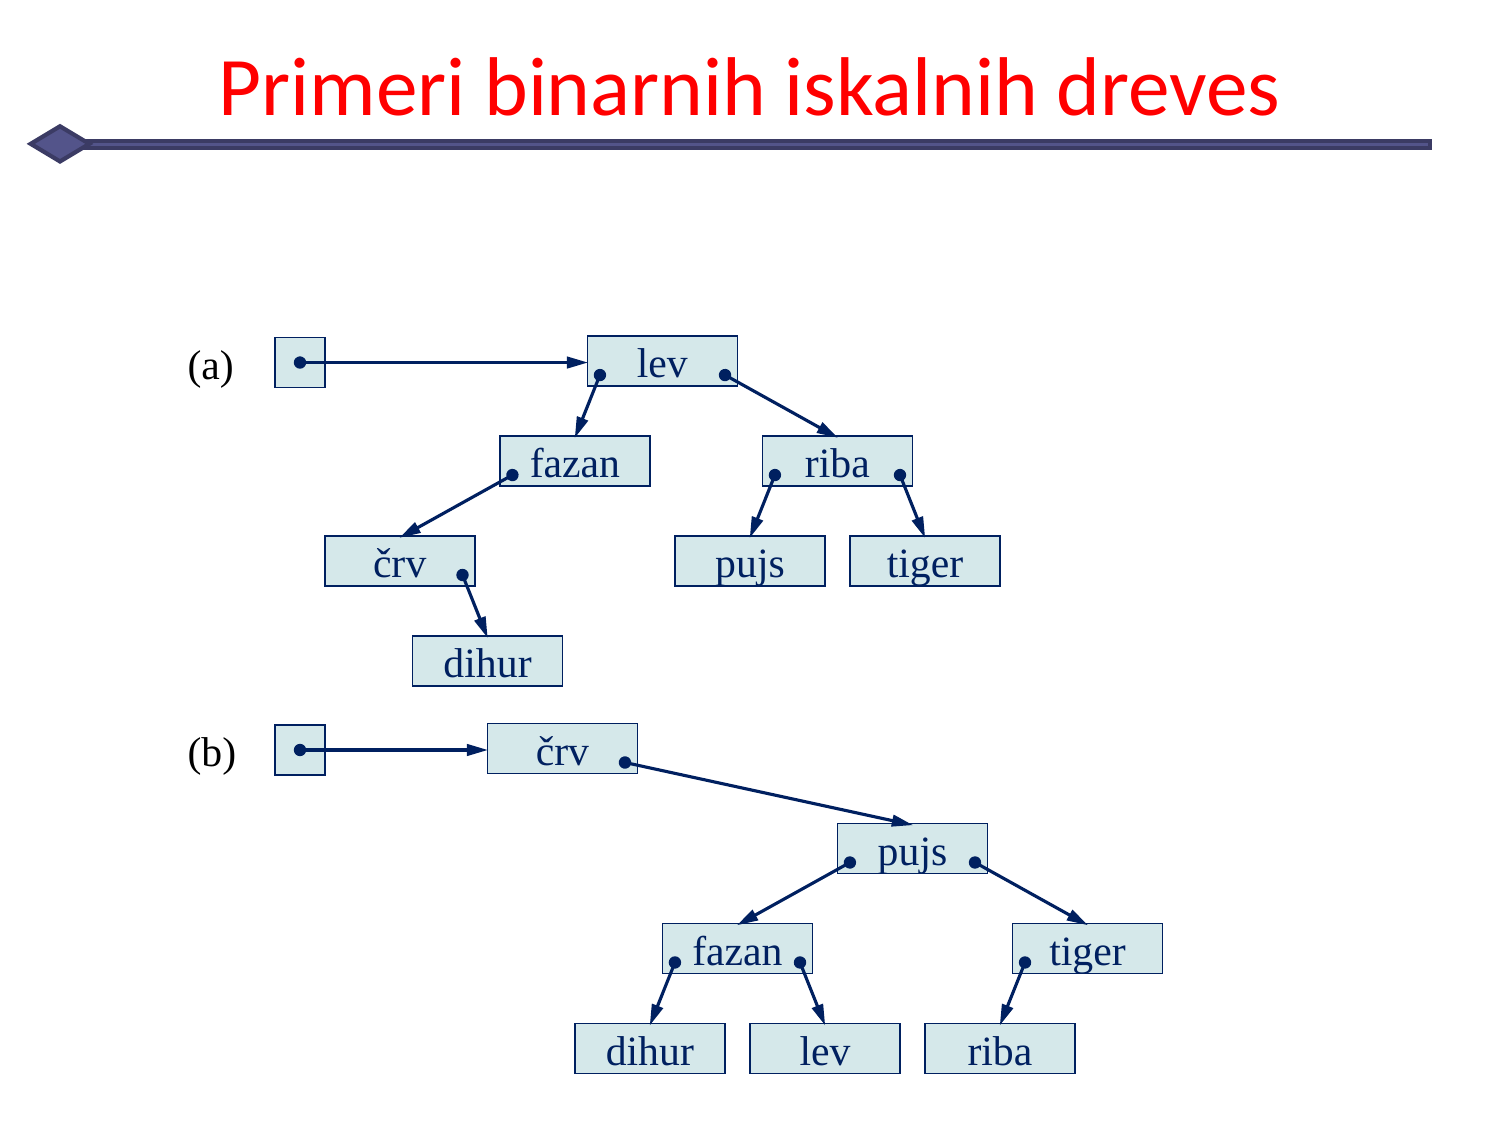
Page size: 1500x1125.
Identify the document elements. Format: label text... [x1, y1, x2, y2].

text_box (b) [187, 725, 250, 776]
text_box fazan [500, 436, 651, 487]
text_box [275, 725, 325, 775]
text_box tiger [1012, 923, 1163, 974]
text_box dihur [575, 1023, 726, 1074]
text_box črv [487, 723, 638, 774]
text_box pujs [837, 823, 988, 874]
text_box črv [324, 535, 476, 587]
text_box pujs [675, 535, 826, 587]
text_box fazan [662, 923, 813, 974]
text_box lev [750, 1023, 901, 1074]
text_box [275, 337, 325, 388]
title Primeri binarnih iskalnih dreves [75, 23, 1426, 141]
text_box riba [924, 1023, 1076, 1074]
text_box lev [587, 335, 738, 387]
text_box riba [762, 436, 913, 487]
text_box pujs [883, 848, 893, 864]
text_box (a) [187, 337, 250, 388]
text_box tiger [849, 535, 1001, 587]
text_box dihur [412, 635, 563, 687]
